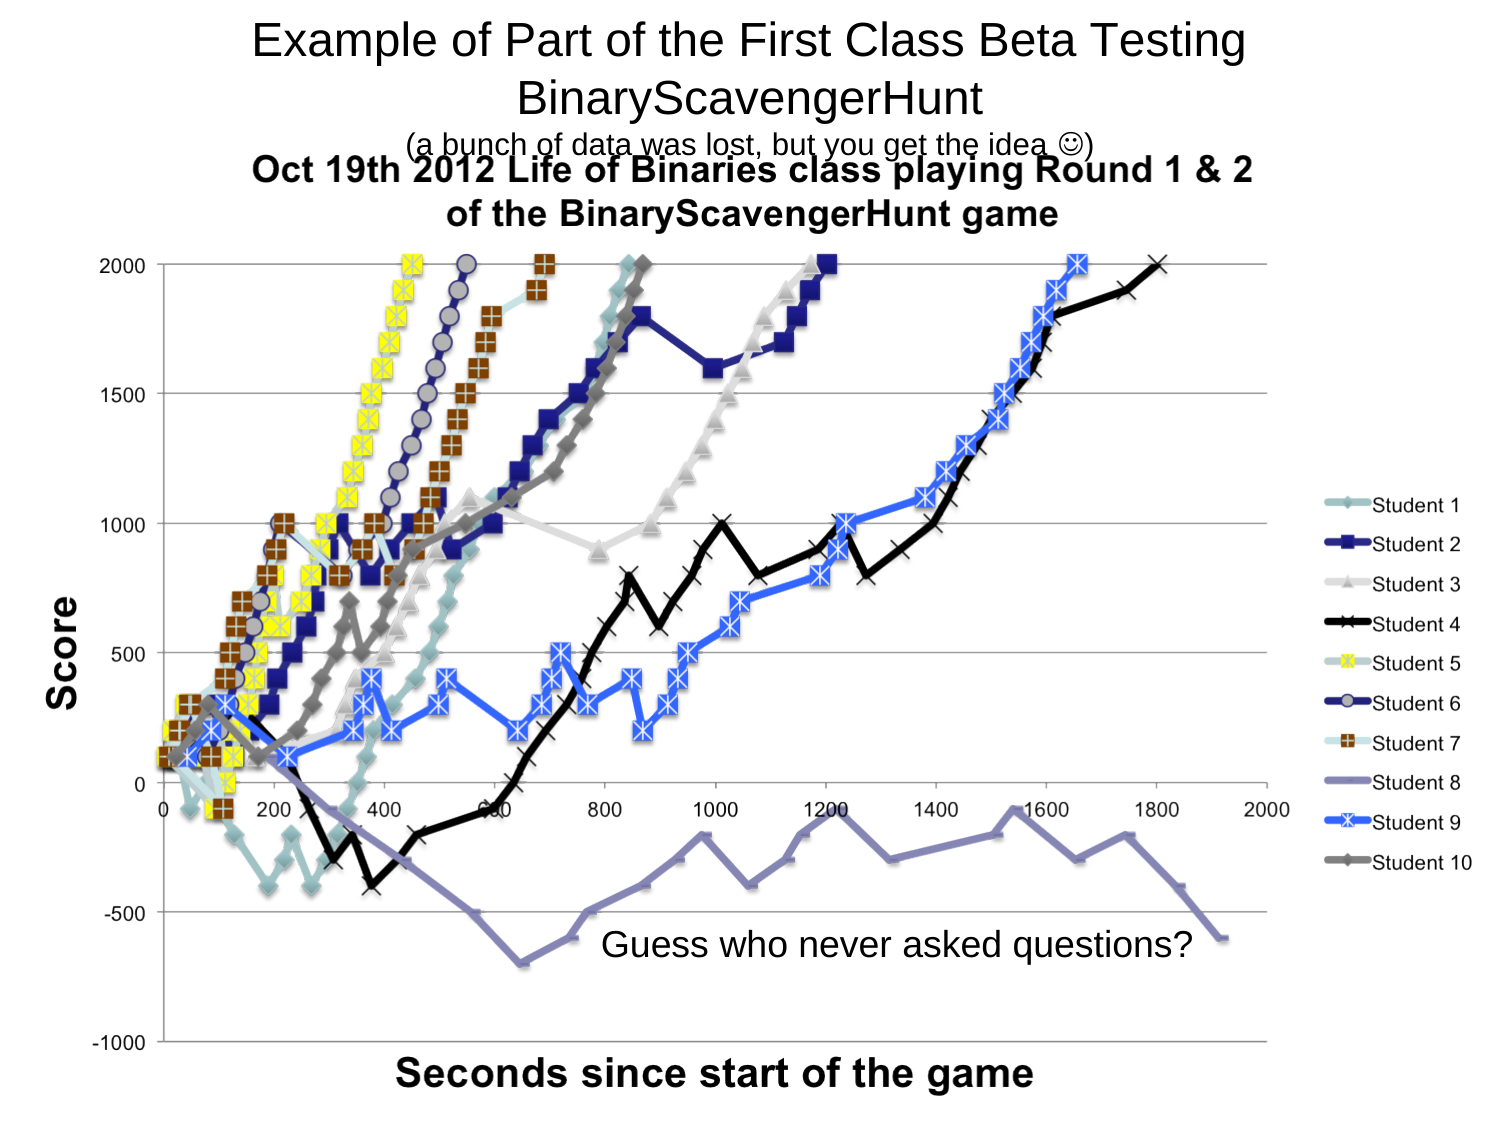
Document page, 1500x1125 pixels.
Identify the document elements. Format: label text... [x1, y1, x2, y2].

text_box Guess who never asked questions? [586, 912, 1209, 973]
picture [4, 124, 1500, 1125]
text_box Example of Part of the First Class Beta Testing BinaryScavengerHunt (a bunch of data was lost, but you get the idea ) [0, 1, 1500, 170]
